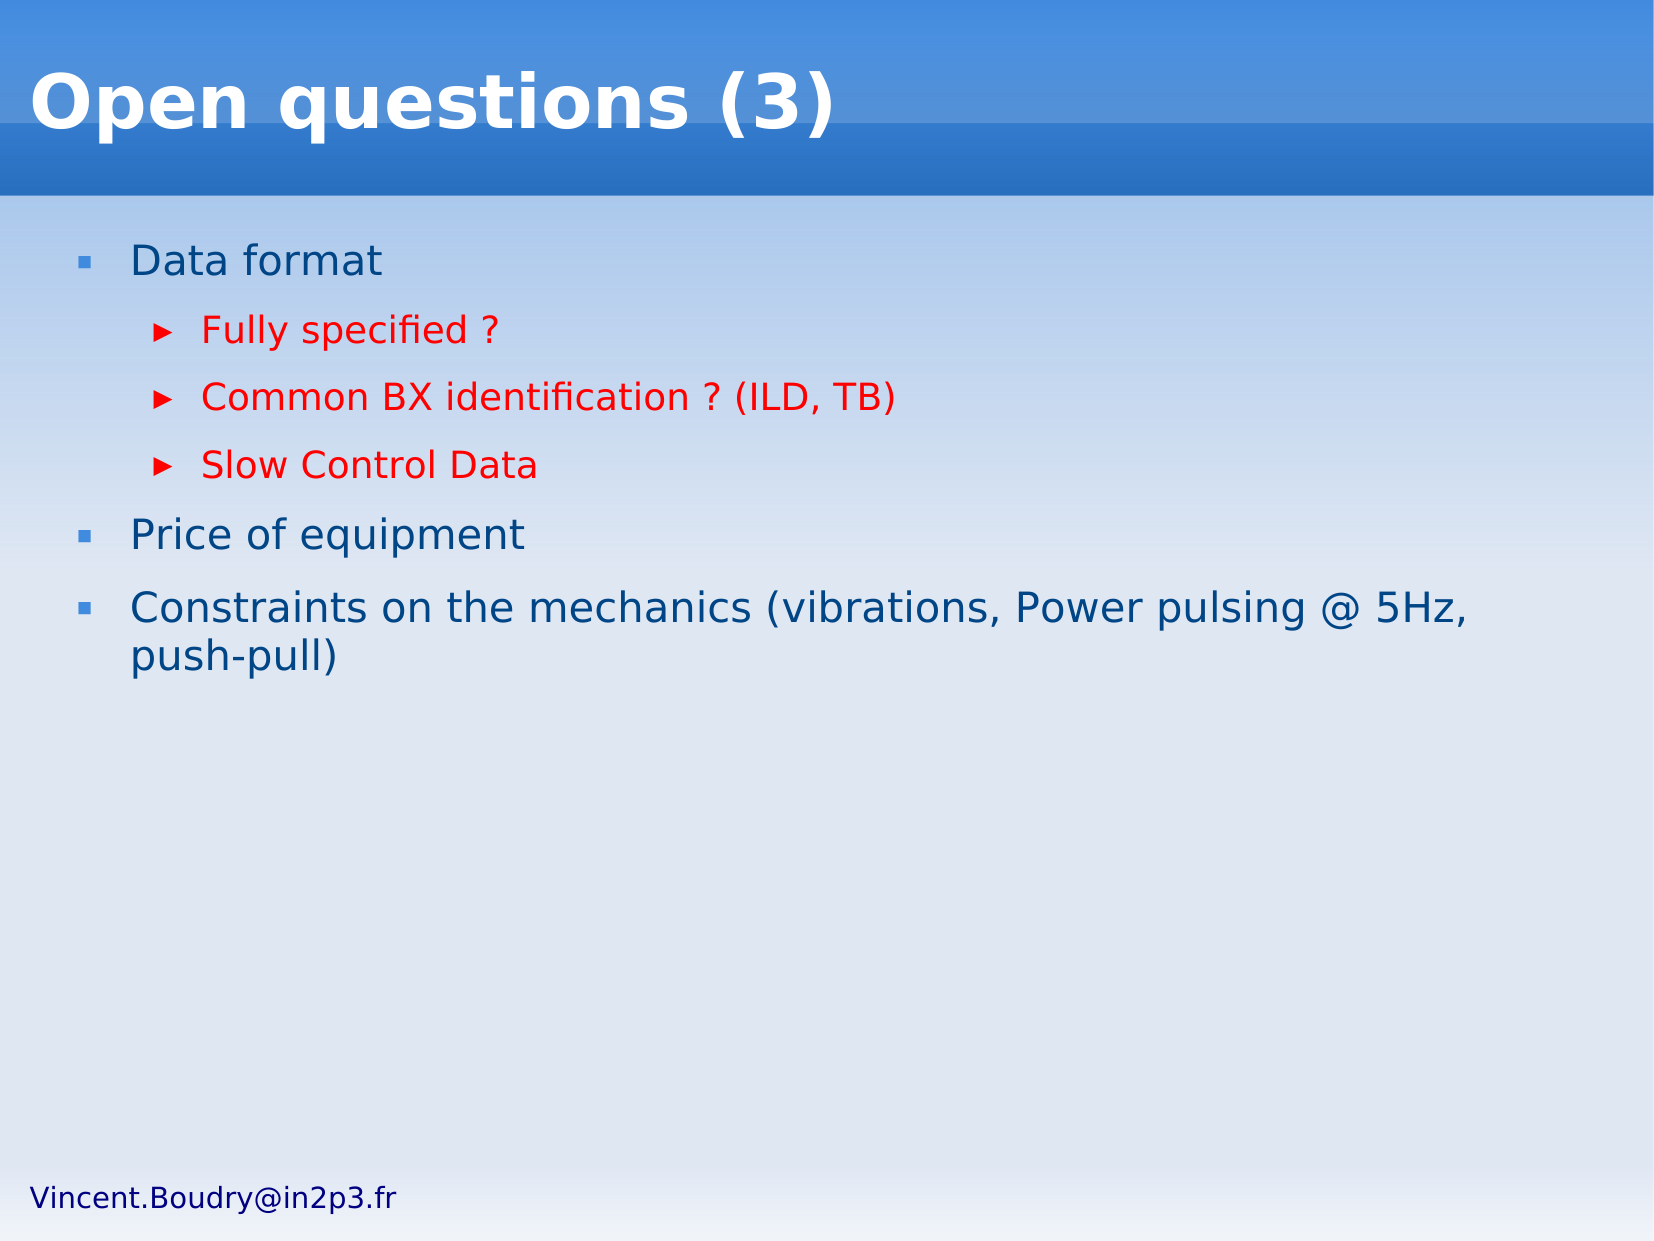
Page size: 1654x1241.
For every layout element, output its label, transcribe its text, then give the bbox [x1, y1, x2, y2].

list Data format Fully specified ? Common BX identification ? (ILD, TB) Slow Control Data Price of equipment Constraints on the mechanics (vibrations, Power pulsing @ 5Hz, push-pull) [59, 236, 1595, 1137]
title Open questions (3) [29, 7, 1654, 200]
picture [0, 0, 1654, 1241]
